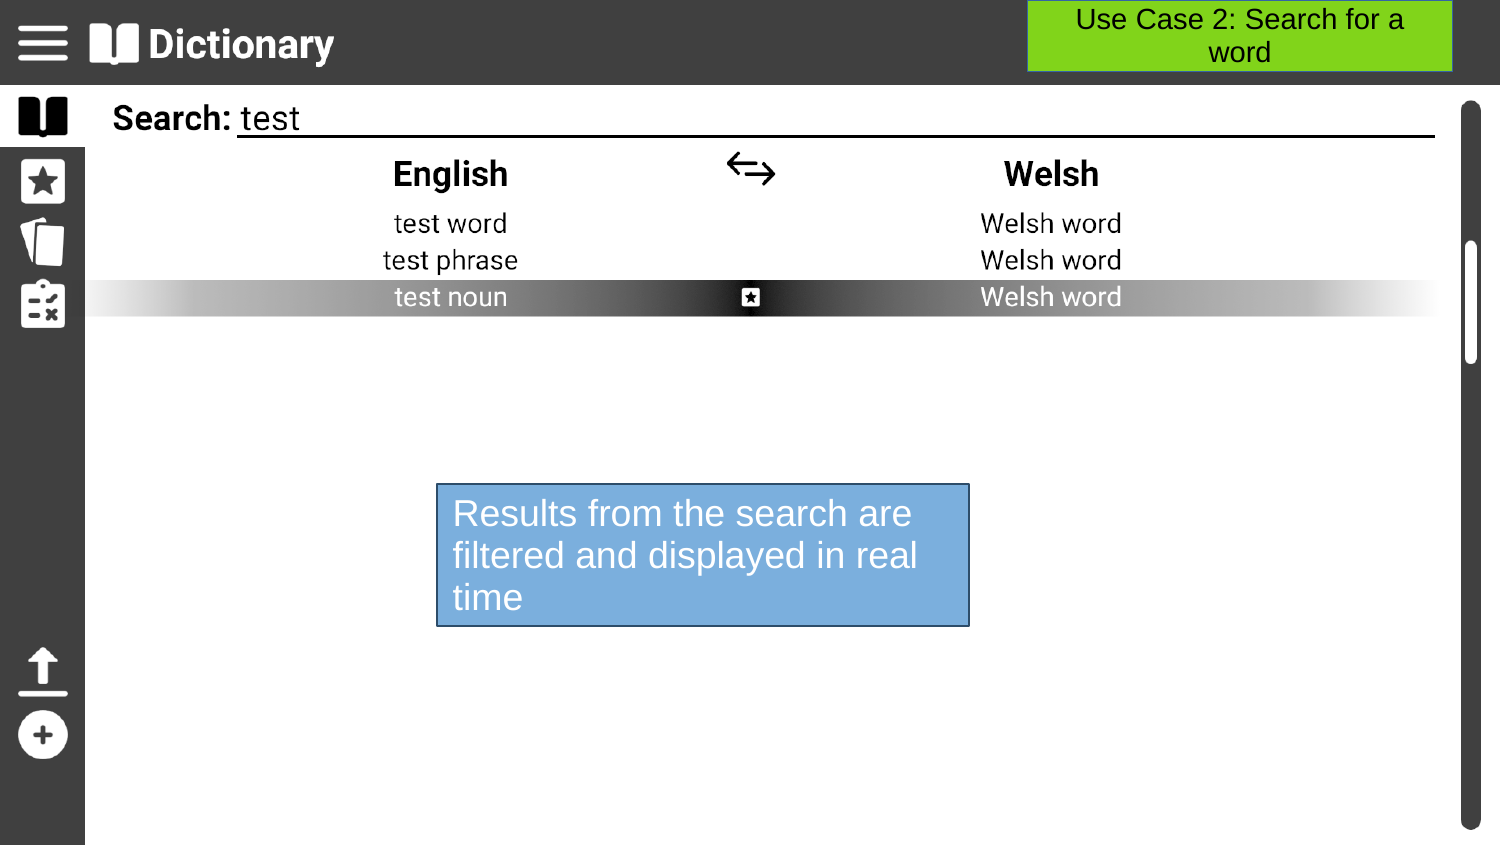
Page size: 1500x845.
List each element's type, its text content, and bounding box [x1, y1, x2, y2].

text_box Use Case 2: Search for a word [1027, 0, 1453, 72]
text_box Results from the search are filtered and displayed in real time [437, 484, 969, 626]
picture [0, 0, 1500, 845]
